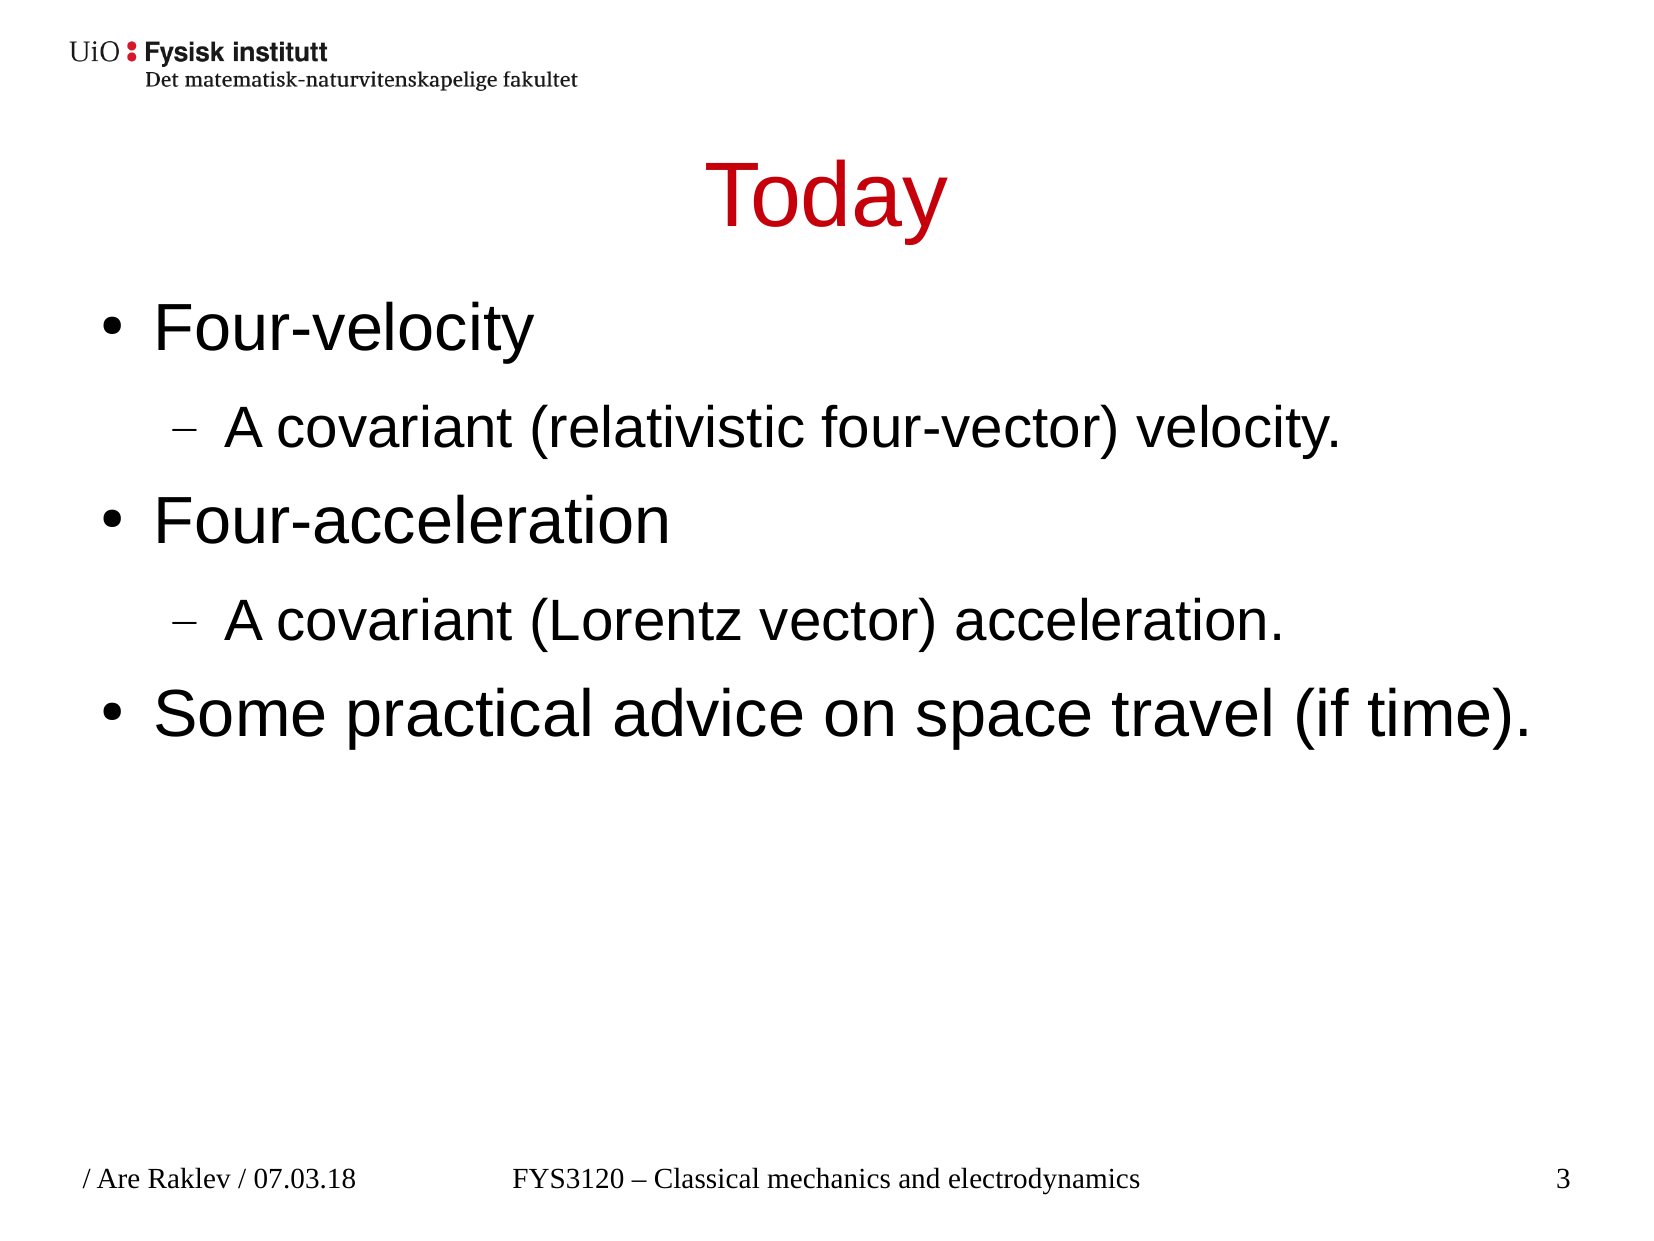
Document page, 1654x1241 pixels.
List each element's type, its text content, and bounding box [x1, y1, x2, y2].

title Today [82, 90, 1571, 290]
list Four-velocity A covariant (relativistic four-vector) velocity. Four-acceleration A covariant (Lorentz vector) acceleration. Some practical advice on space travel (if time). [82, 290, 1571, 1094]
picture [68, 37, 581, 93]
